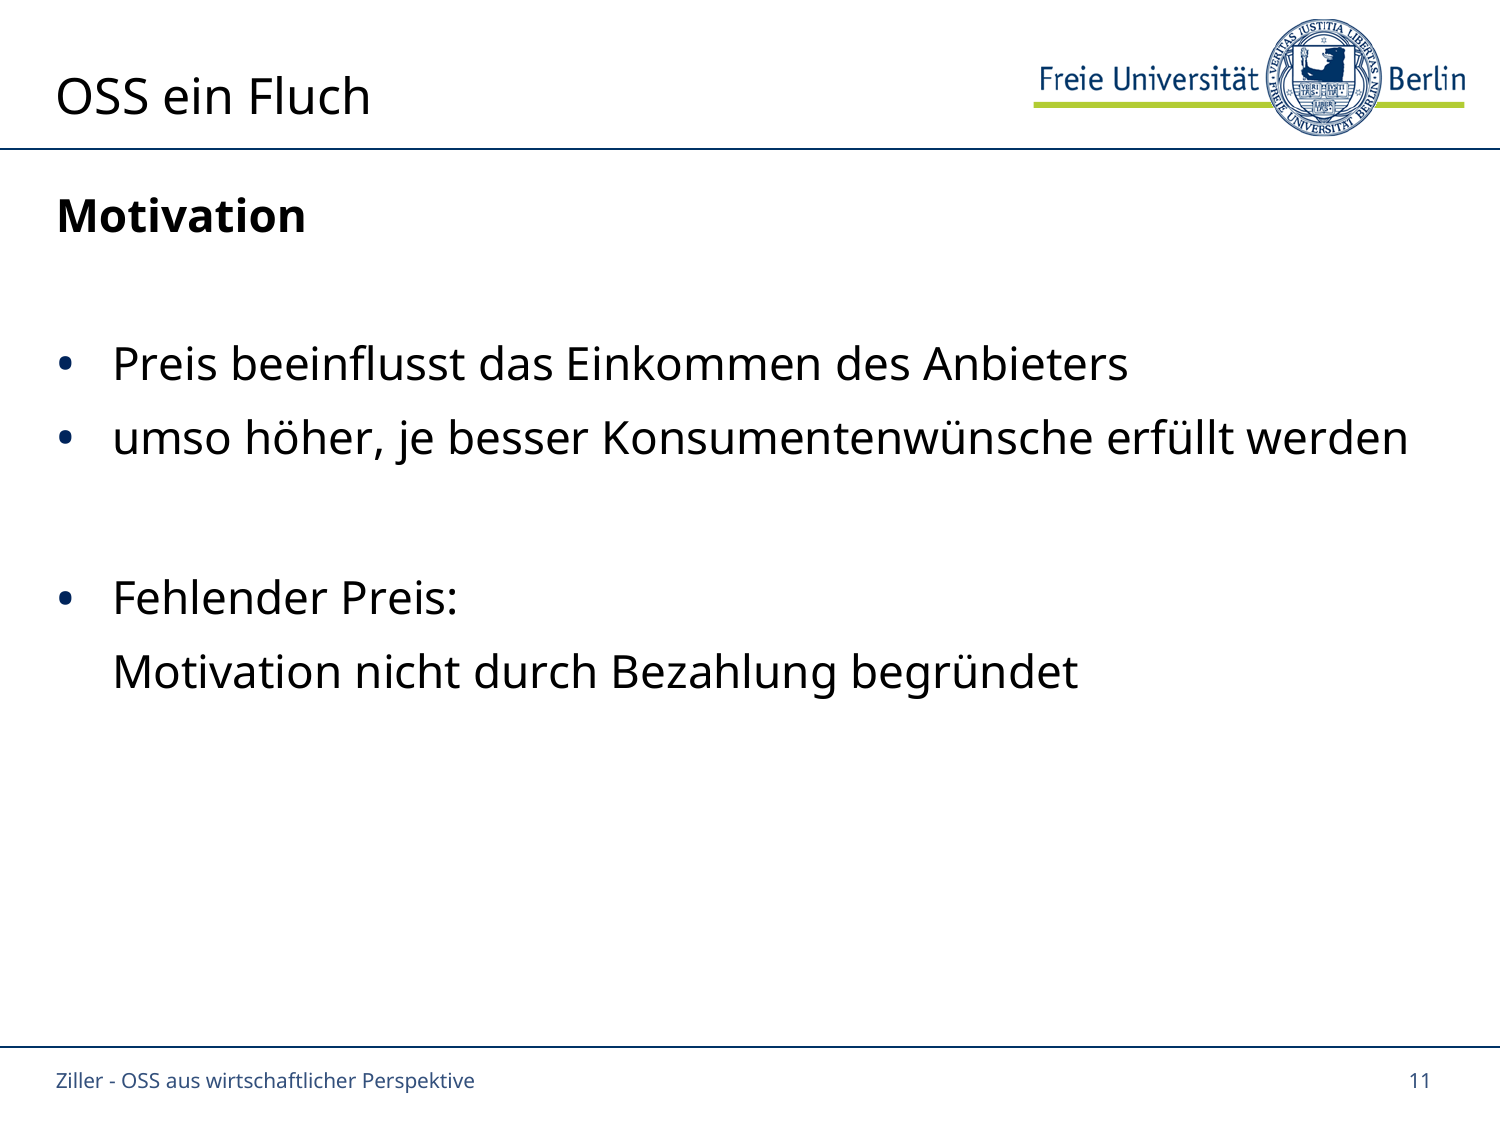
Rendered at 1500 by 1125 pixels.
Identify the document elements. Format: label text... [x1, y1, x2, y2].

picture [1033, 19, 1470, 137]
list Motivation Preis beeinflusst das Einkommen des Anbieters umso höher, je besser Konsumentenwünsche erfüllt werden Fehlender Preis: Motivation nicht durch Bezahlung begründet [41, 175, 1447, 1039]
title OSS ein Fluch [41, 0, 1016, 138]
